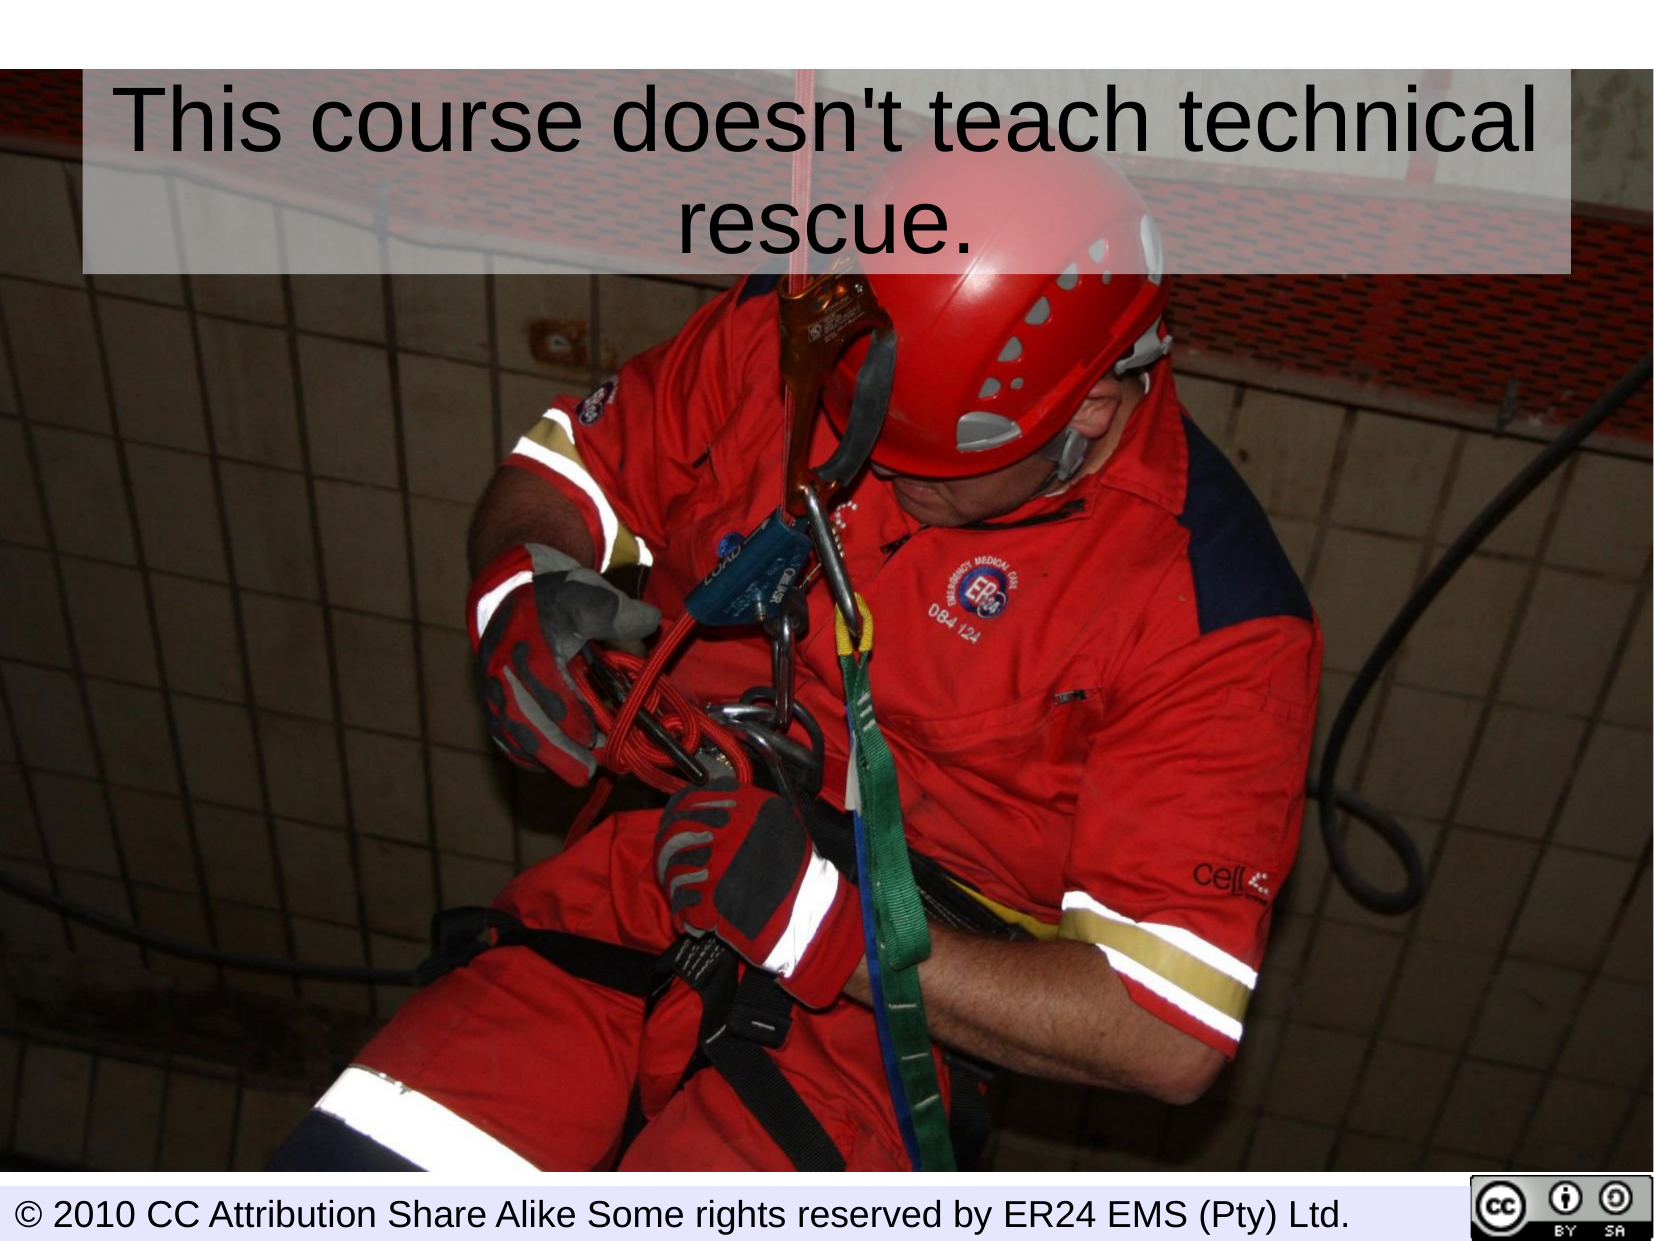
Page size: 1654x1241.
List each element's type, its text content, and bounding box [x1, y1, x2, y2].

text_box © 2010 CC Attribution Share Alike Some rights reserved by ER24 EMS (Pty) Ltd. [0, 1186, 1471, 1241]
picture [1470, 1175, 1654, 1241]
title This course doesn't teach technical rescue. [82, 67, 1571, 275]
picture [0, 69, 1654, 1172]
